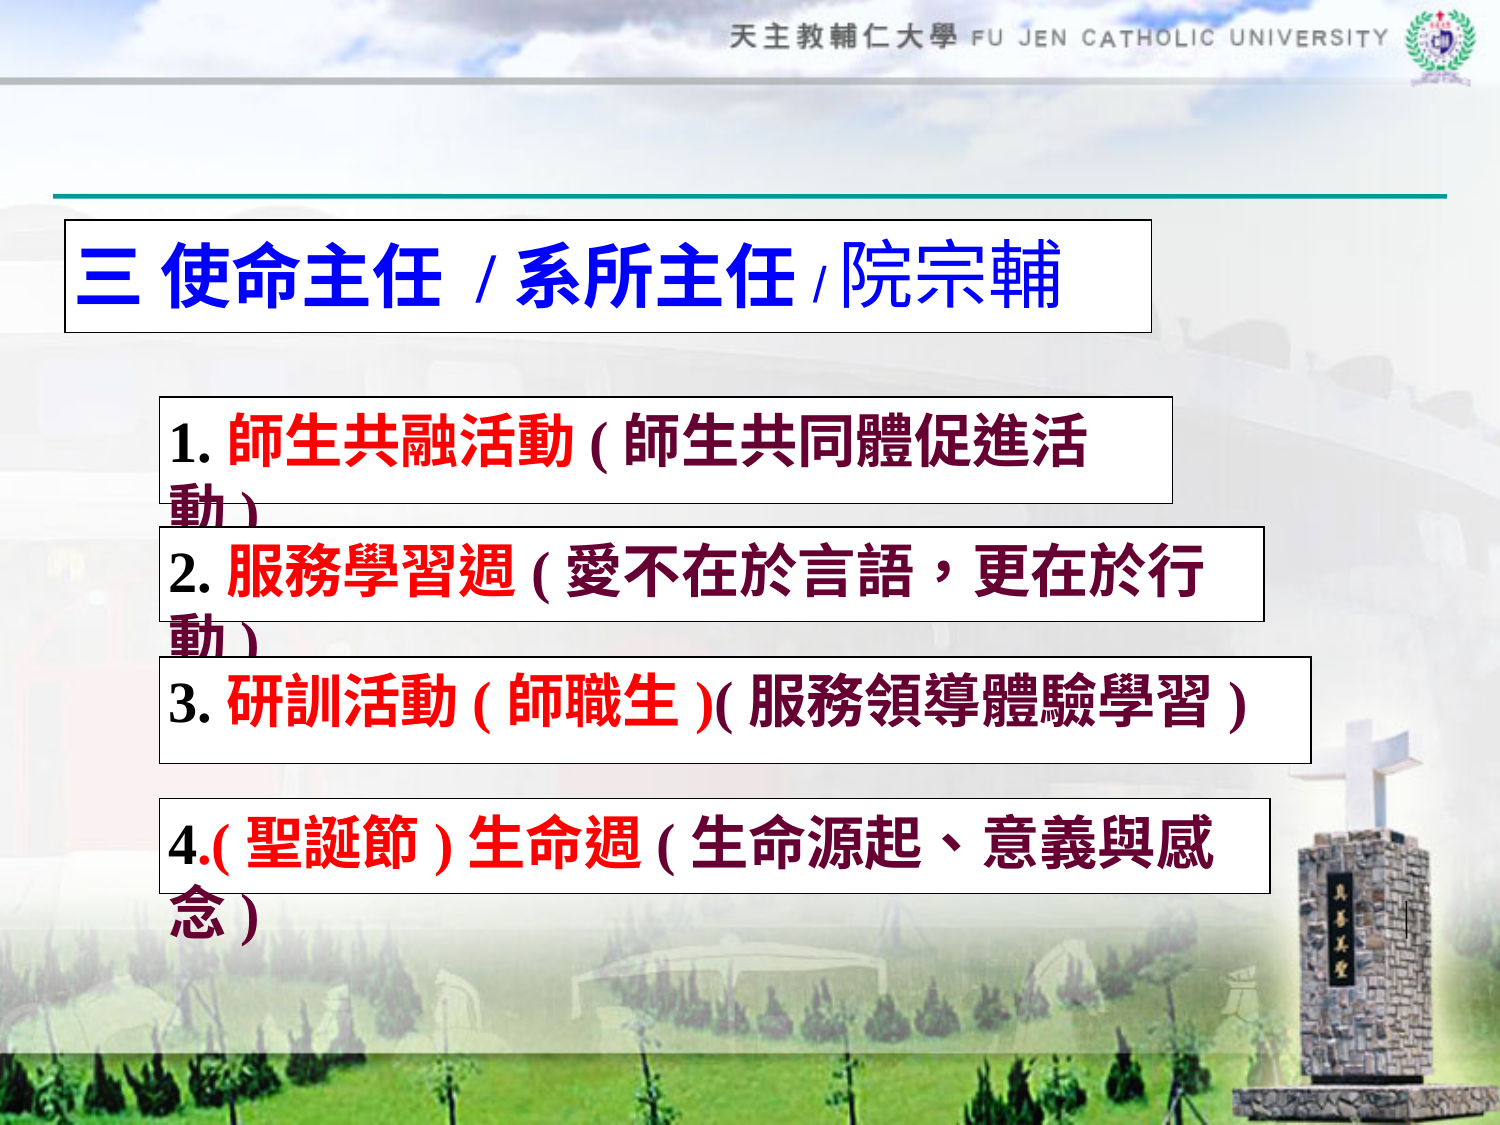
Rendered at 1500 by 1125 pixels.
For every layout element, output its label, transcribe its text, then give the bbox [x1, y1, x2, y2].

text_box 1.師生共融活動(師生共同體促進活動) [159, 397, 1173, 504]
text_box 2.服務學習週(愛不在於言語，更在於行動) [159, 527, 1264, 622]
text_box 4.(聖誕節)生命週(生命源起、意義與感念) [159, 798, 1270, 894]
text_box 三 使命主任 /系所主任/院宗輔 [64, 220, 1152, 333]
text_box 3.研訓活動(師職生)(服務領導體驗學習) [159, 657, 1311, 764]
